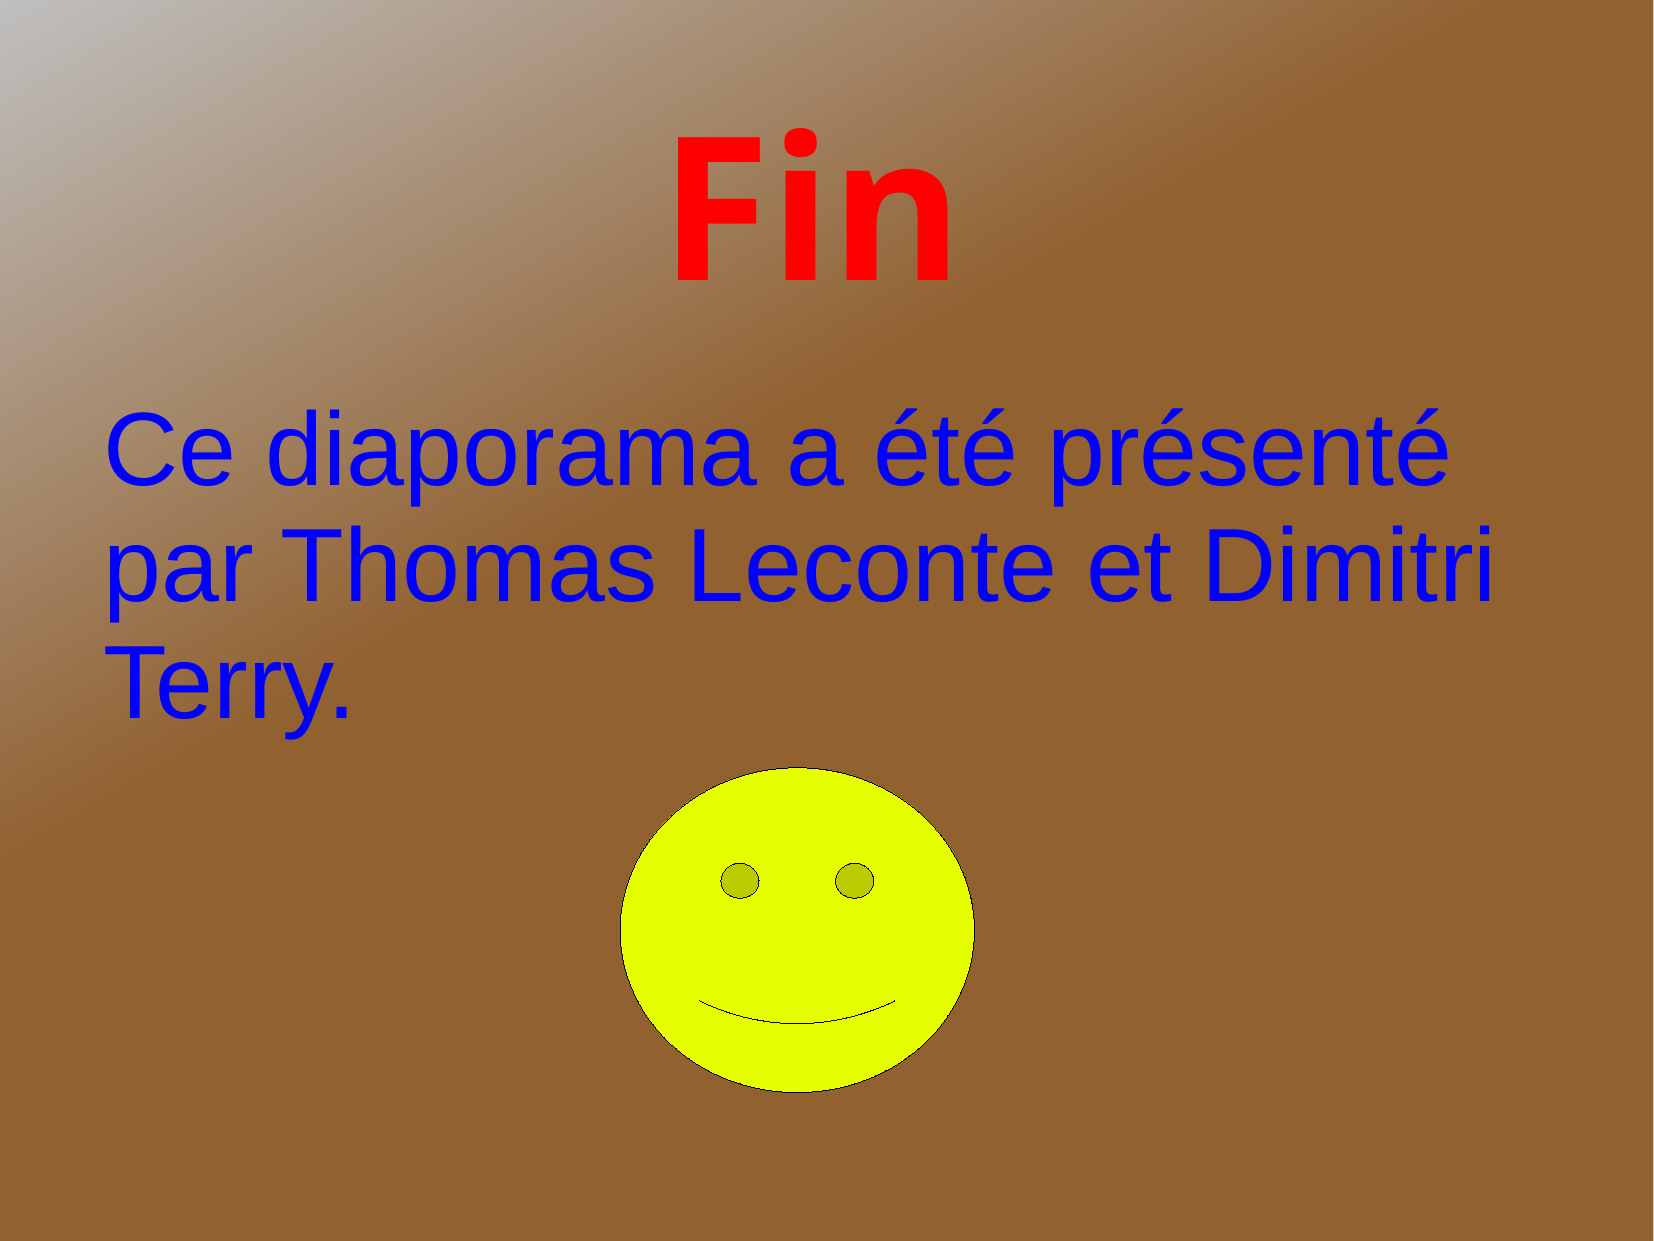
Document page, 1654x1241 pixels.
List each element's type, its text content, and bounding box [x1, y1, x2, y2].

text_box Fin [383, 59, 1241, 353]
text_box [620, 767, 975, 1093]
text_box Ce diaporama a été présenté par Thomas Leconte et Dimitri Terry. [88, 383, 1625, 748]
